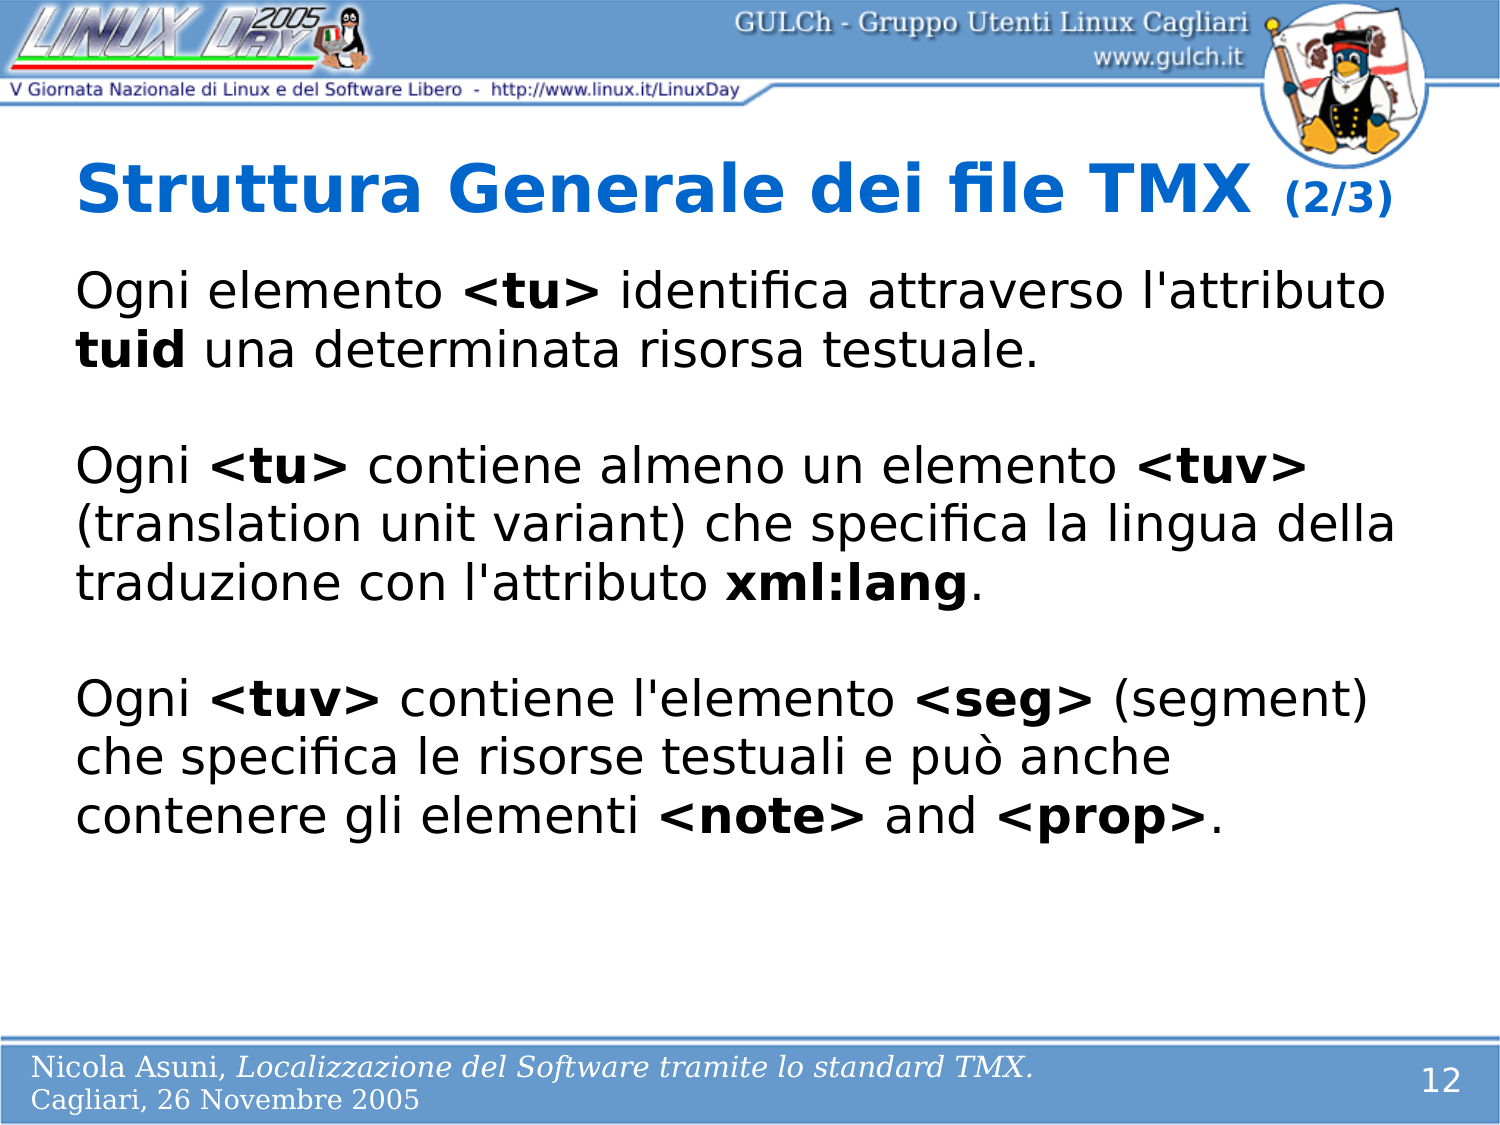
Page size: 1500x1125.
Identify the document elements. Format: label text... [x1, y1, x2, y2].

text_box Struttura Generale dei file TMX (2/3) [75, 149, 1398, 228]
text_box Ogni elemento <tu> identifica attraverso l'attributo tuid una determinata risorsa testuale. Ogni <tu> contiene almeno un elemento <tuv> (translation unit variant) che specifica la lingua della traduzione con l'attributo xml:lang. Ogni <tuv> contiene l'elemento <seg> (segment) che specifica le risorse testuali e può anche contenere gli elementi <note> and <prop>. [75, 262, 1426, 901]
picture [0, 0, 1500, 1125]
